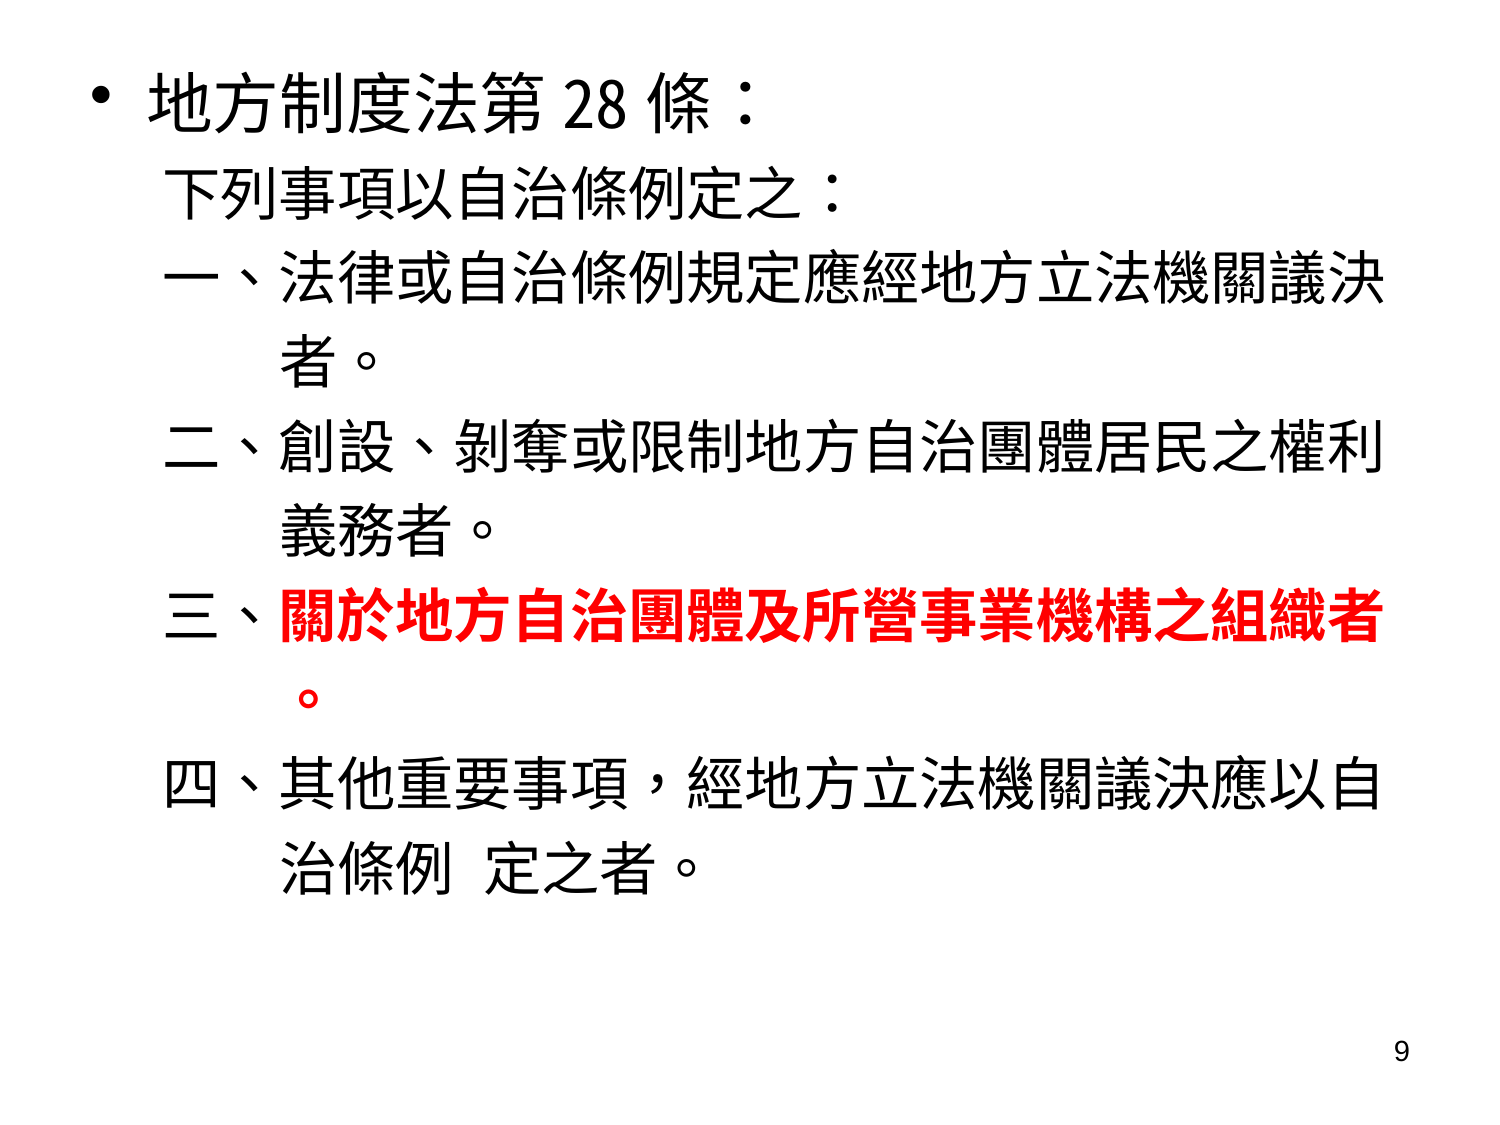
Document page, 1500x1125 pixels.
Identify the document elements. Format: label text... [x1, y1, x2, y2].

list 地方制度法第28條： 下列事項以自治條例定之： 一、法律或自治條例規定應經地方立法機關議決 者。 二、創設、剝奪或限制地方自治團體居民之權利 義務者。 三、關於地方自治團體及所營事業機構之組織者 。 四、其他重要事項，經地方立法機關議決應以自 治條例 定之者。 [75, 54, 1426, 1005]
